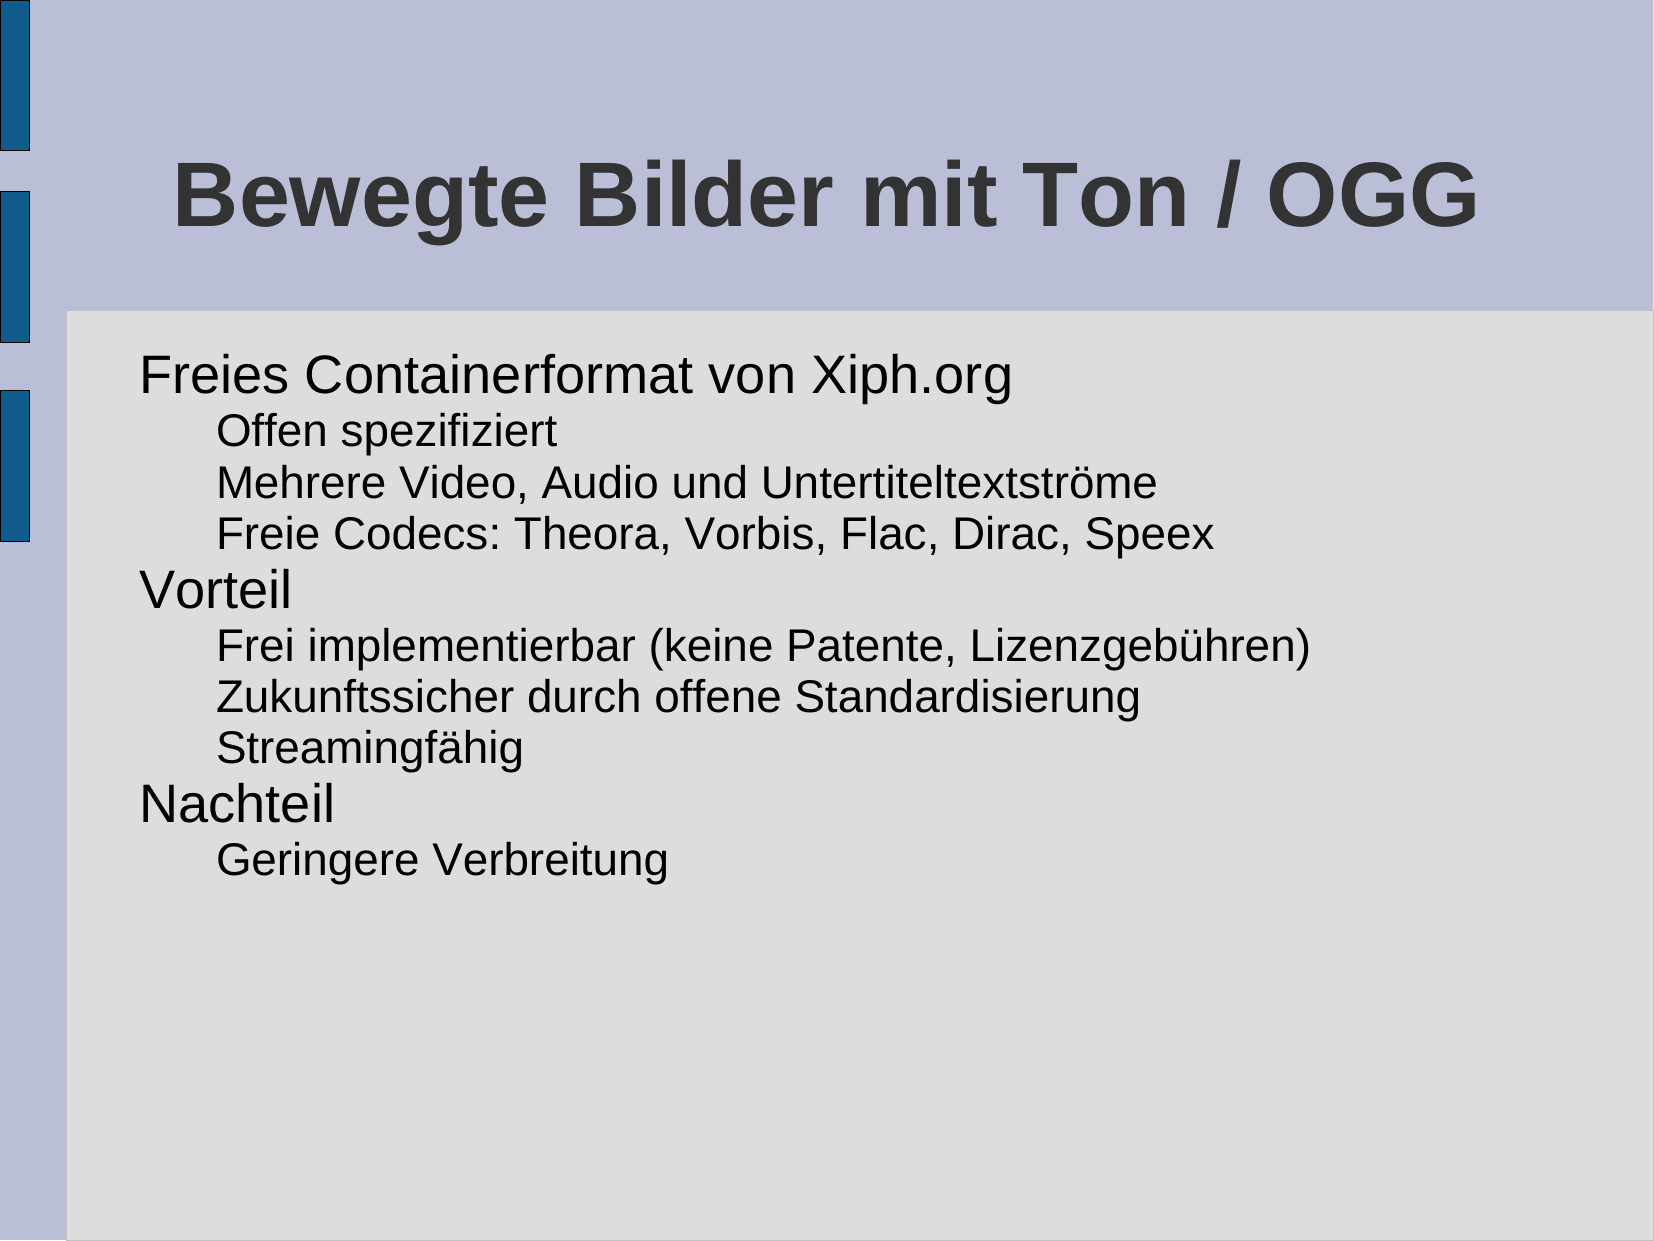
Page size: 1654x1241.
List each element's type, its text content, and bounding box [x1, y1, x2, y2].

list Freies Containerformat von Xiph.org Offen spezifiziert Mehrere Video, Audio und Untertiteltextströme Freie Codecs: Theora, Vorbis, Flac, Dirac, Speex Vorteil Frei implementierbar (keine Patente, Lizenzgebühren) Zukunftssicher durch offene Standardisierung Streamingfähig Nachteil Geringere Verbreitung [121, 344, 1534, 1112]
title Bewegte Bilder mit Ton / OGG [121, 87, 1534, 302]
